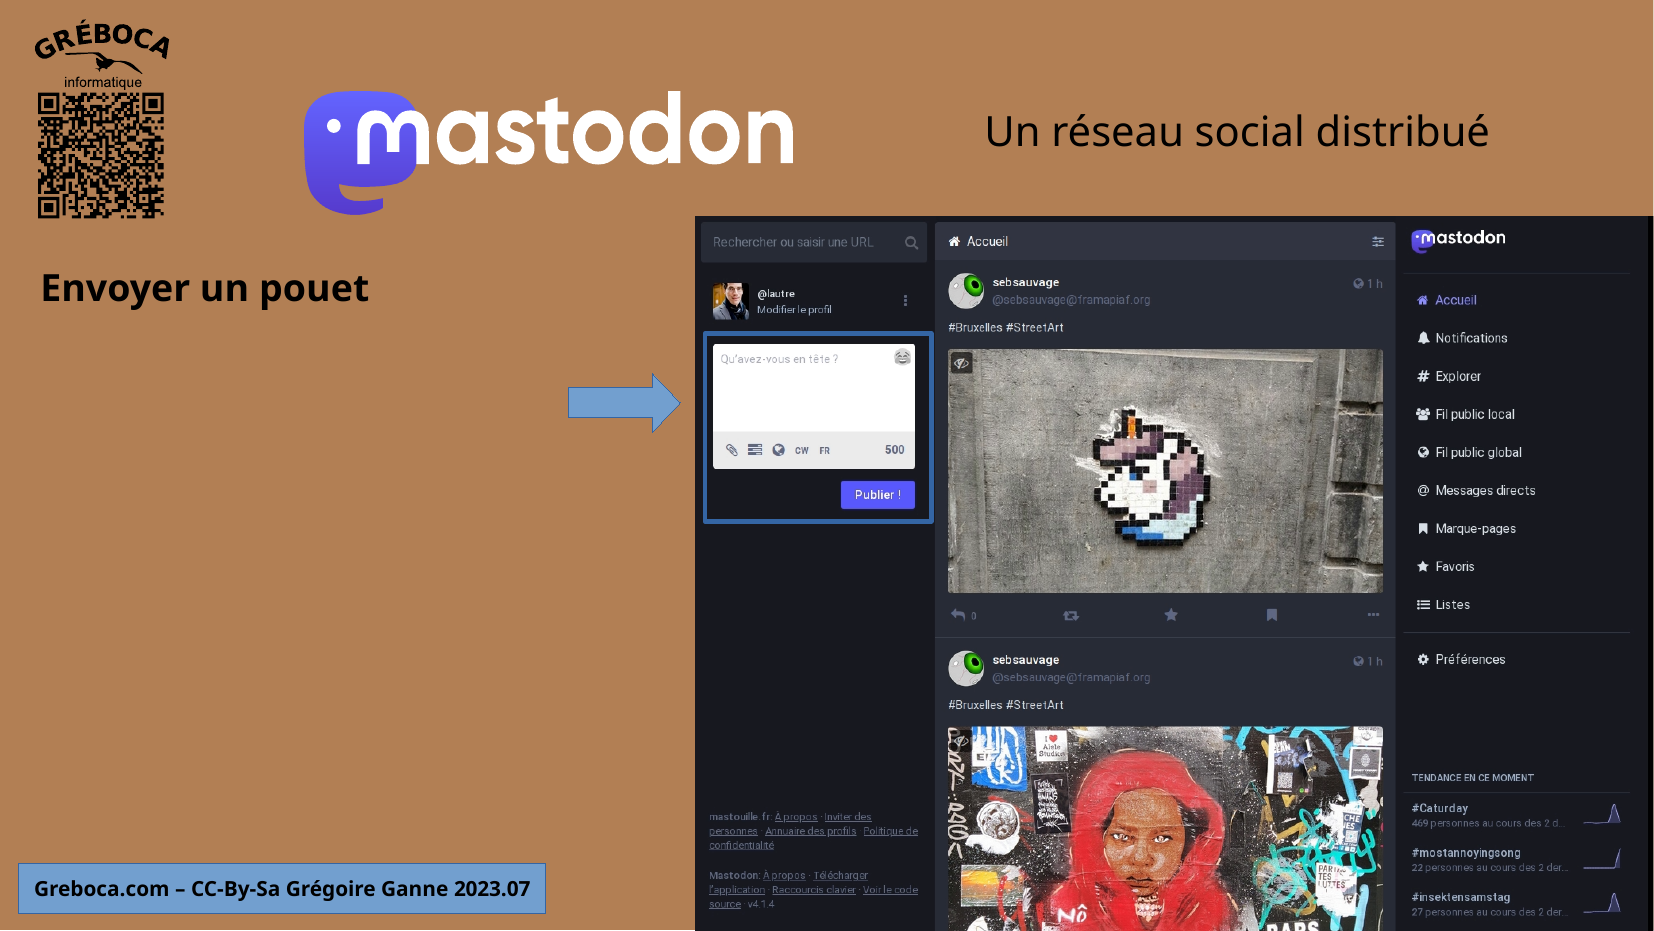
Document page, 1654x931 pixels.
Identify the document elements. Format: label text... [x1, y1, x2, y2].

picture [27, 19, 175, 230]
picture [303, 89, 1654, 931]
text_box Envoyer un pouet [25, 246, 695, 323]
title Un réseau social distribué [912, 62, 1563, 198]
text_box [568, 373, 681, 433]
text_box Greboca.com – CC-By-Sa Grégoire Ganne 2023.07 [18, 863, 546, 914]
